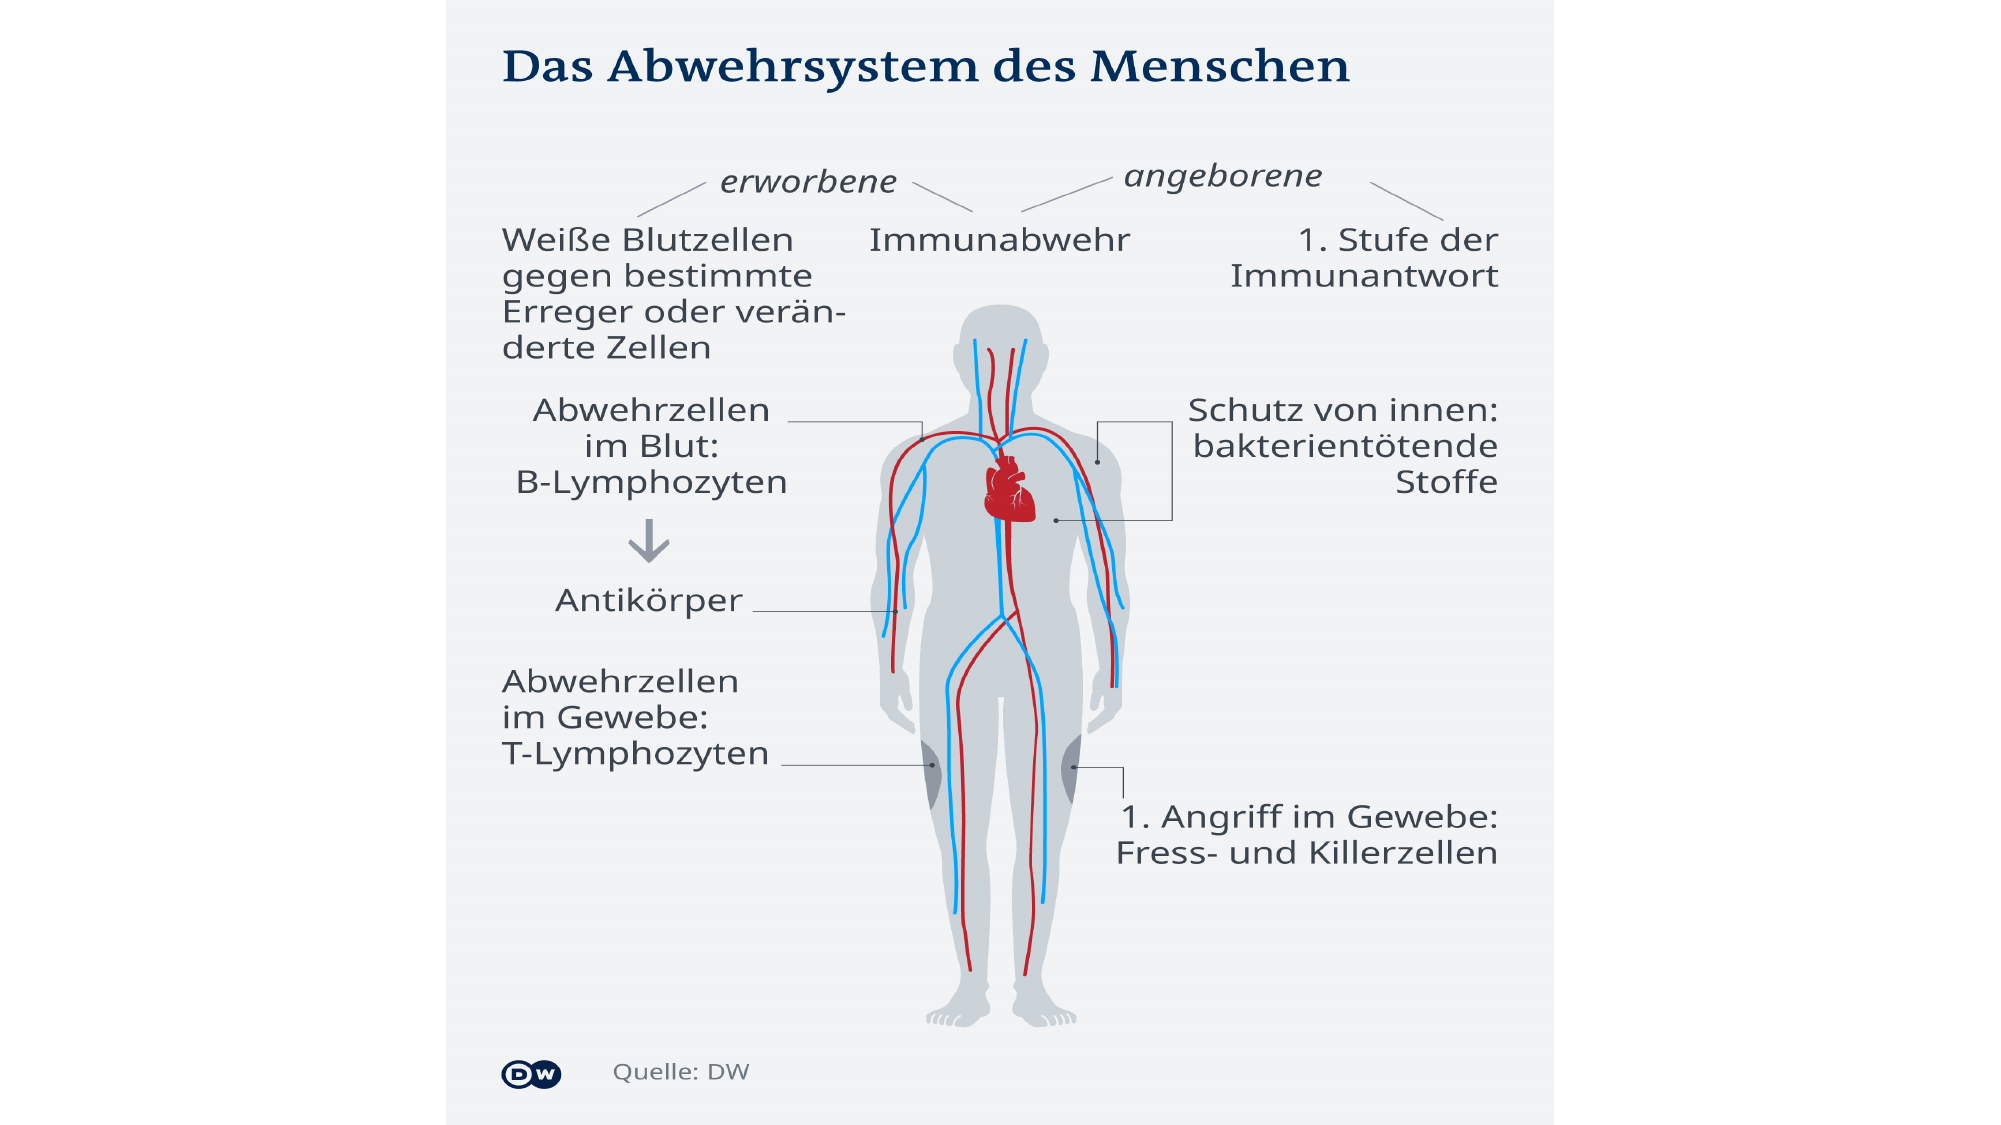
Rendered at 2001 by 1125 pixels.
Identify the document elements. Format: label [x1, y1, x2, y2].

picture [446, 0, 1554, 1125]
